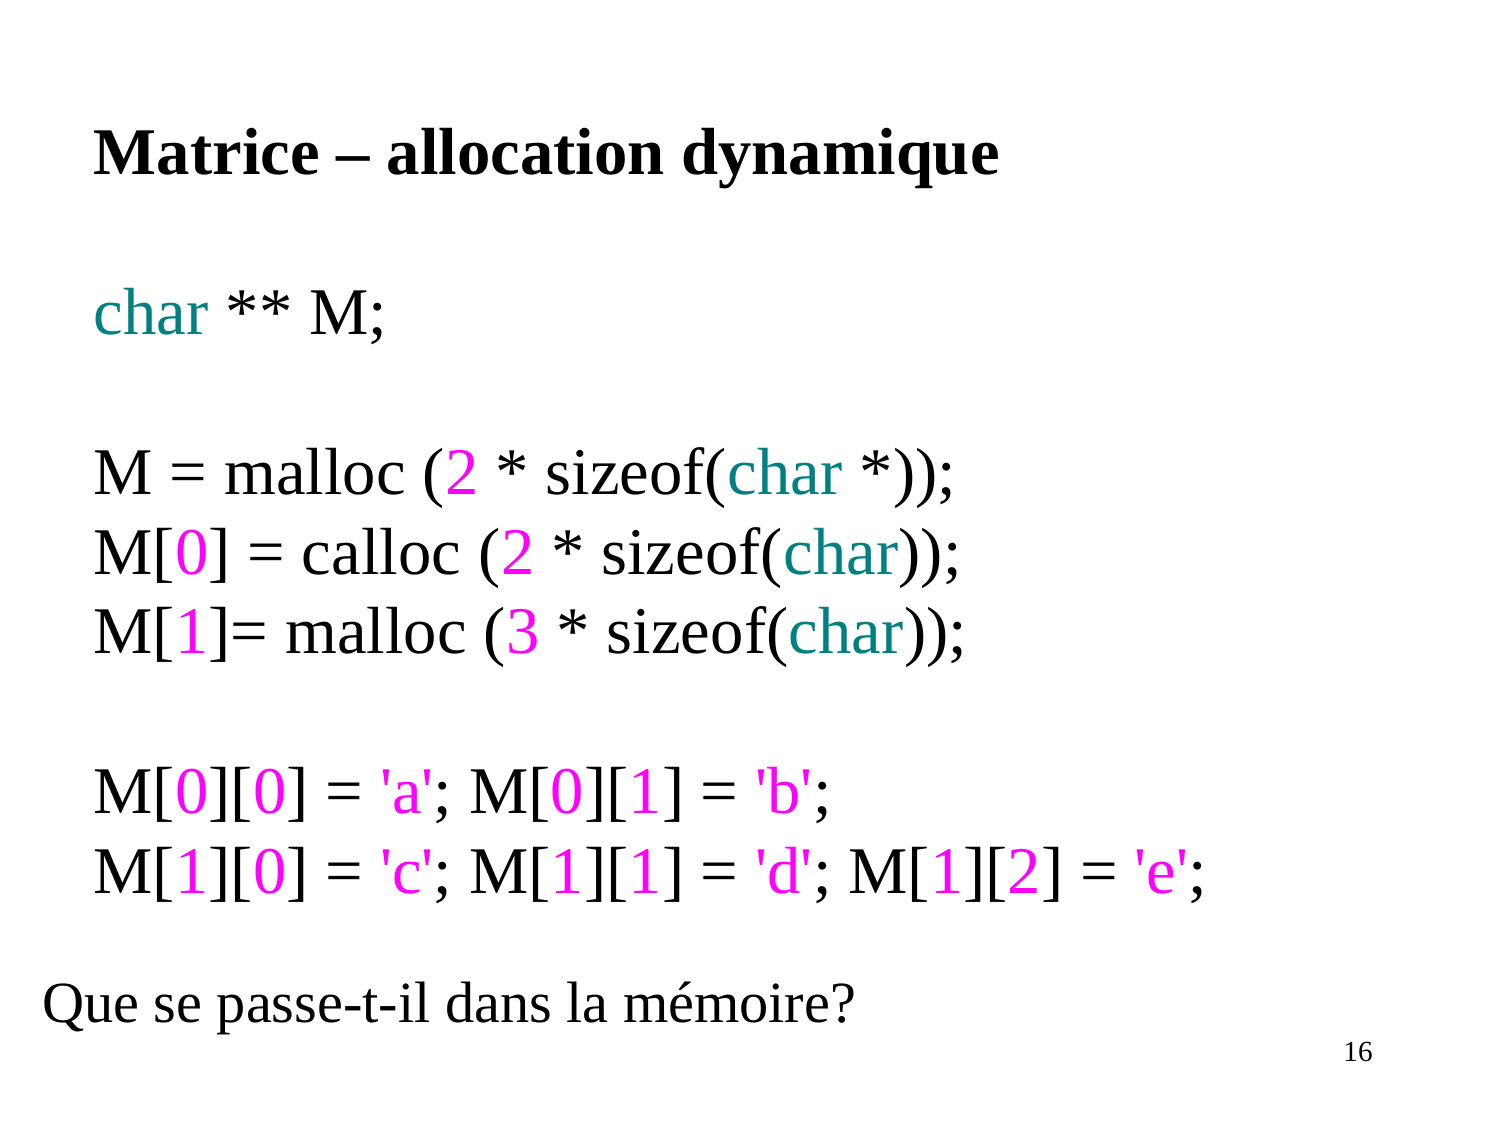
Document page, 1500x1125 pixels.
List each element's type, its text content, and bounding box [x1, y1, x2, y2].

text_box Que se passe-t-il dans la mémoire? [27, 957, 1007, 1043]
text_box Matrice – allocation dynamique char ** M; M = malloc (2 * sizeof(char *)); M[0] = calloc (2 * sizeof(char)); M[1]= malloc (3 * sizeof(char)); M[0][0] = 'a'; M[0][1] = 'b'; M[1][0] = 'c'; M[1][1] = 'd'; M[1][2] = 'e'; [78, 99, 1223, 995]
